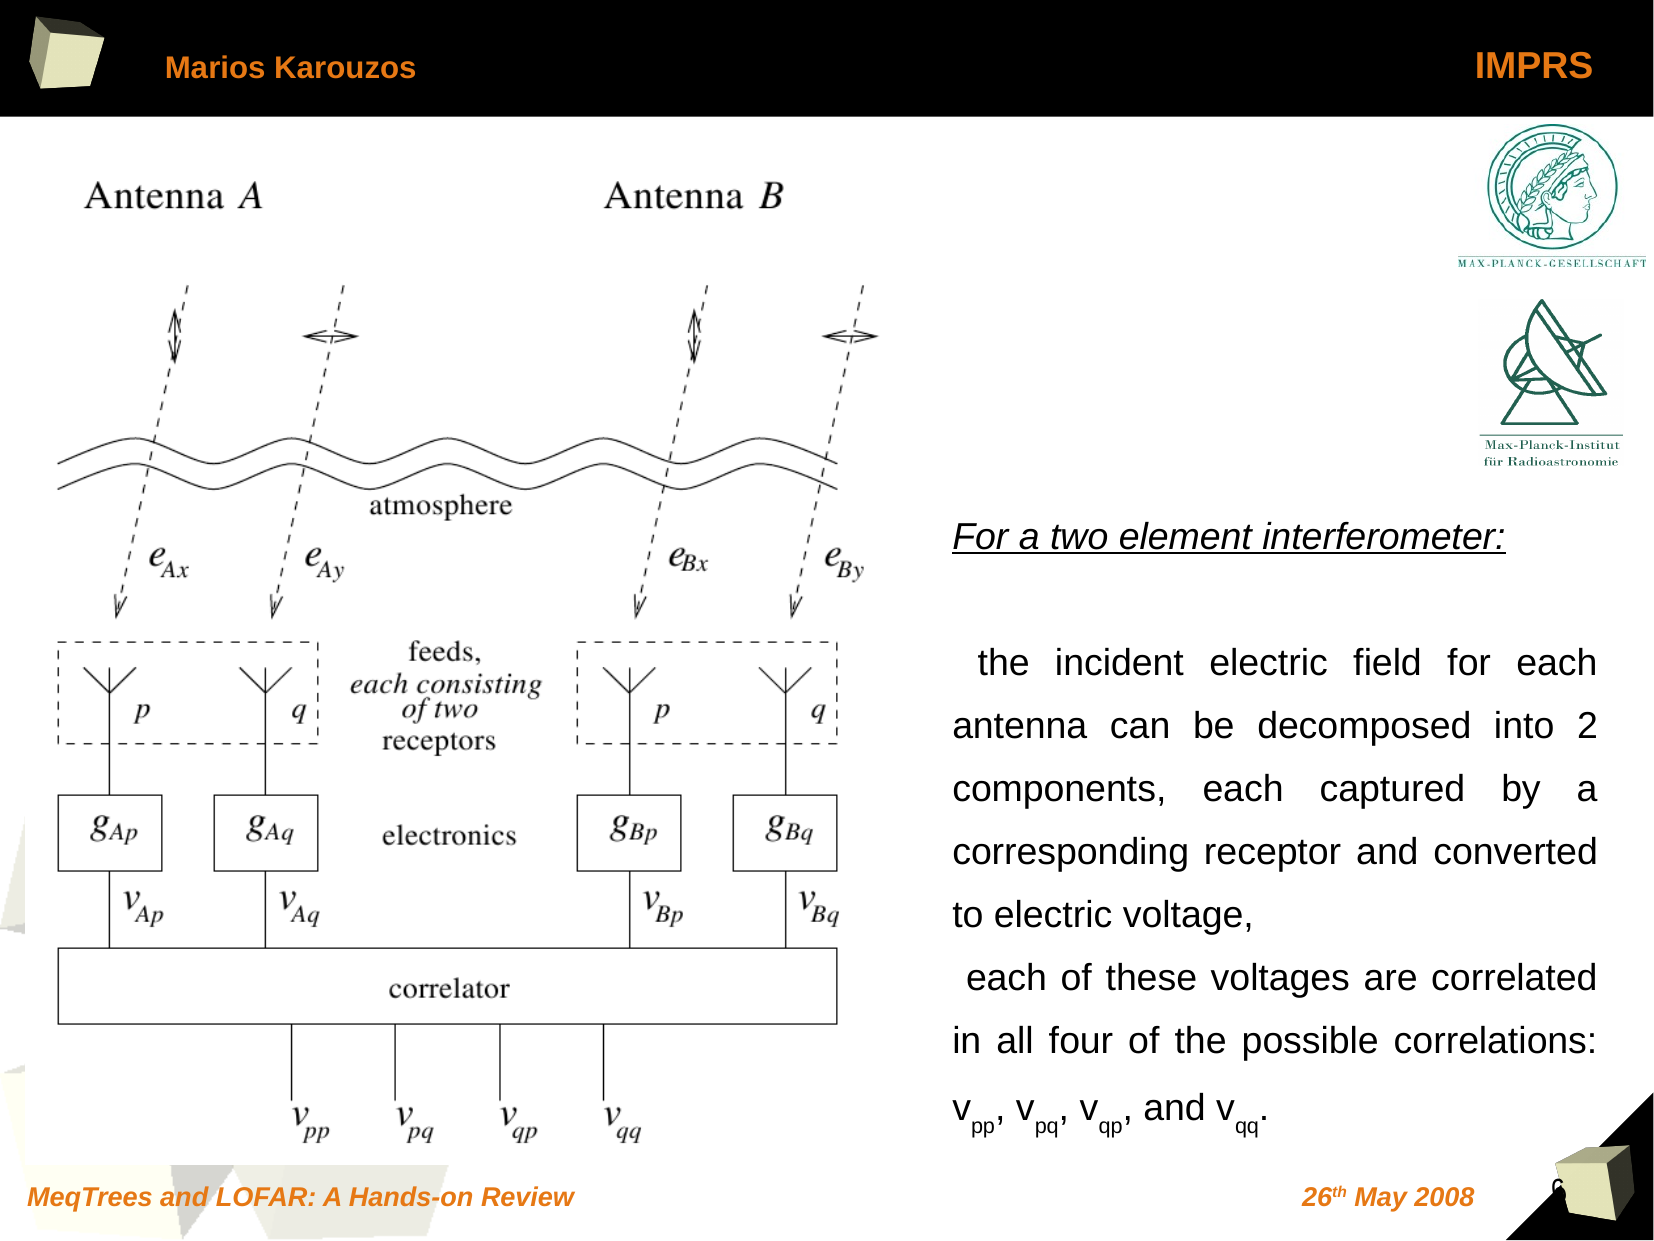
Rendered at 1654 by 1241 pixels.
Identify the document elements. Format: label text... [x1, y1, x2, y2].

text_box Marios Karouzos IMPRS [150, 37, 1613, 96]
picture [0, 144, 932, 1241]
picture [1478, 299, 1624, 466]
text_box For a two element interferometer: the incident electric field for each antenna can be decomposed into 2 components, each captured by a corresponding receptor and converted to electric voltage, each of these voltages are correlated in all four of the possible correlations: vpp, vpq, vqp, and vqq. [937, 487, 1613, 1126]
text_box MeqTrees and LOFAR: A Hands-on Review 26th May 2008 [12, 1174, 1588, 1222]
picture [1458, 124, 1646, 267]
